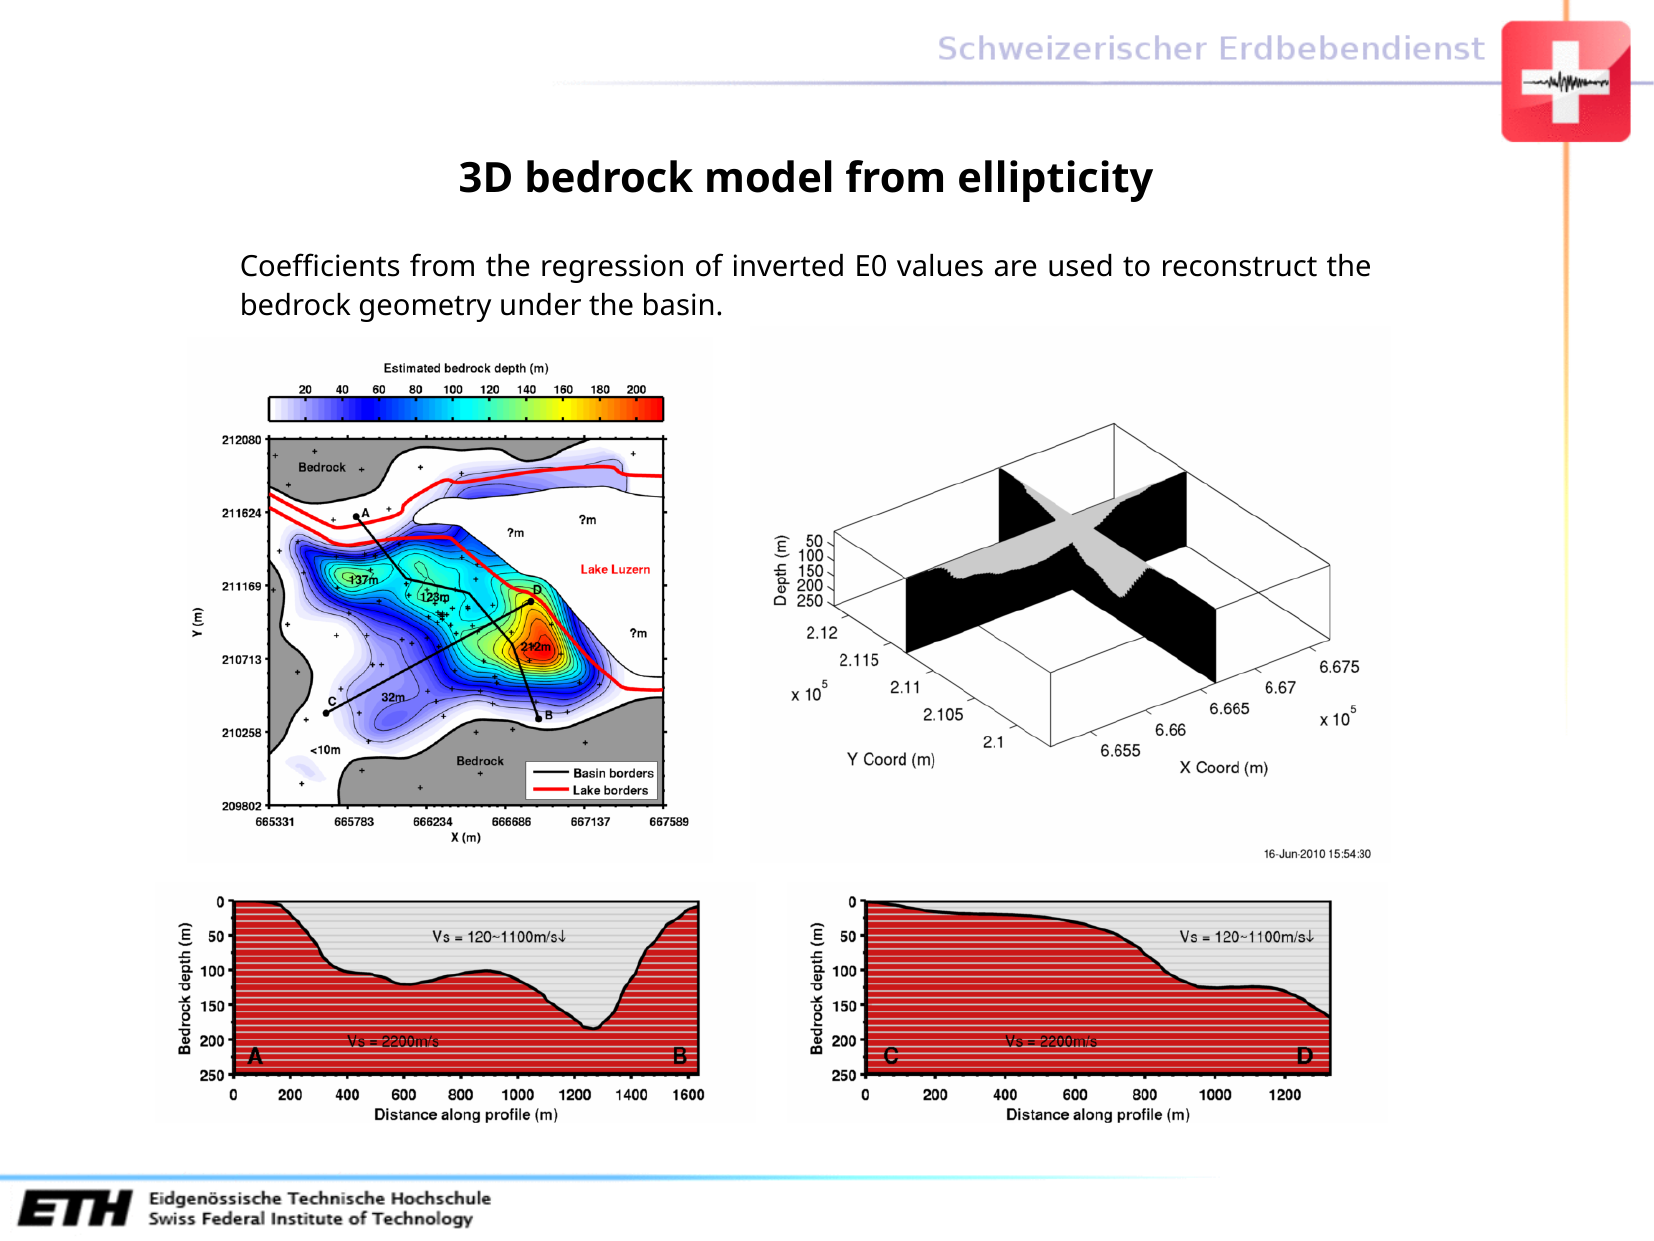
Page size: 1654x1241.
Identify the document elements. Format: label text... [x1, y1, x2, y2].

picture [0, 0, 1654, 1241]
text_box 3D bedrock model from ellipticity Coefficients from the regression of inverted E0 values are used to reconstruct the bedrock geometry under the basin. [225, 140, 1388, 324]
